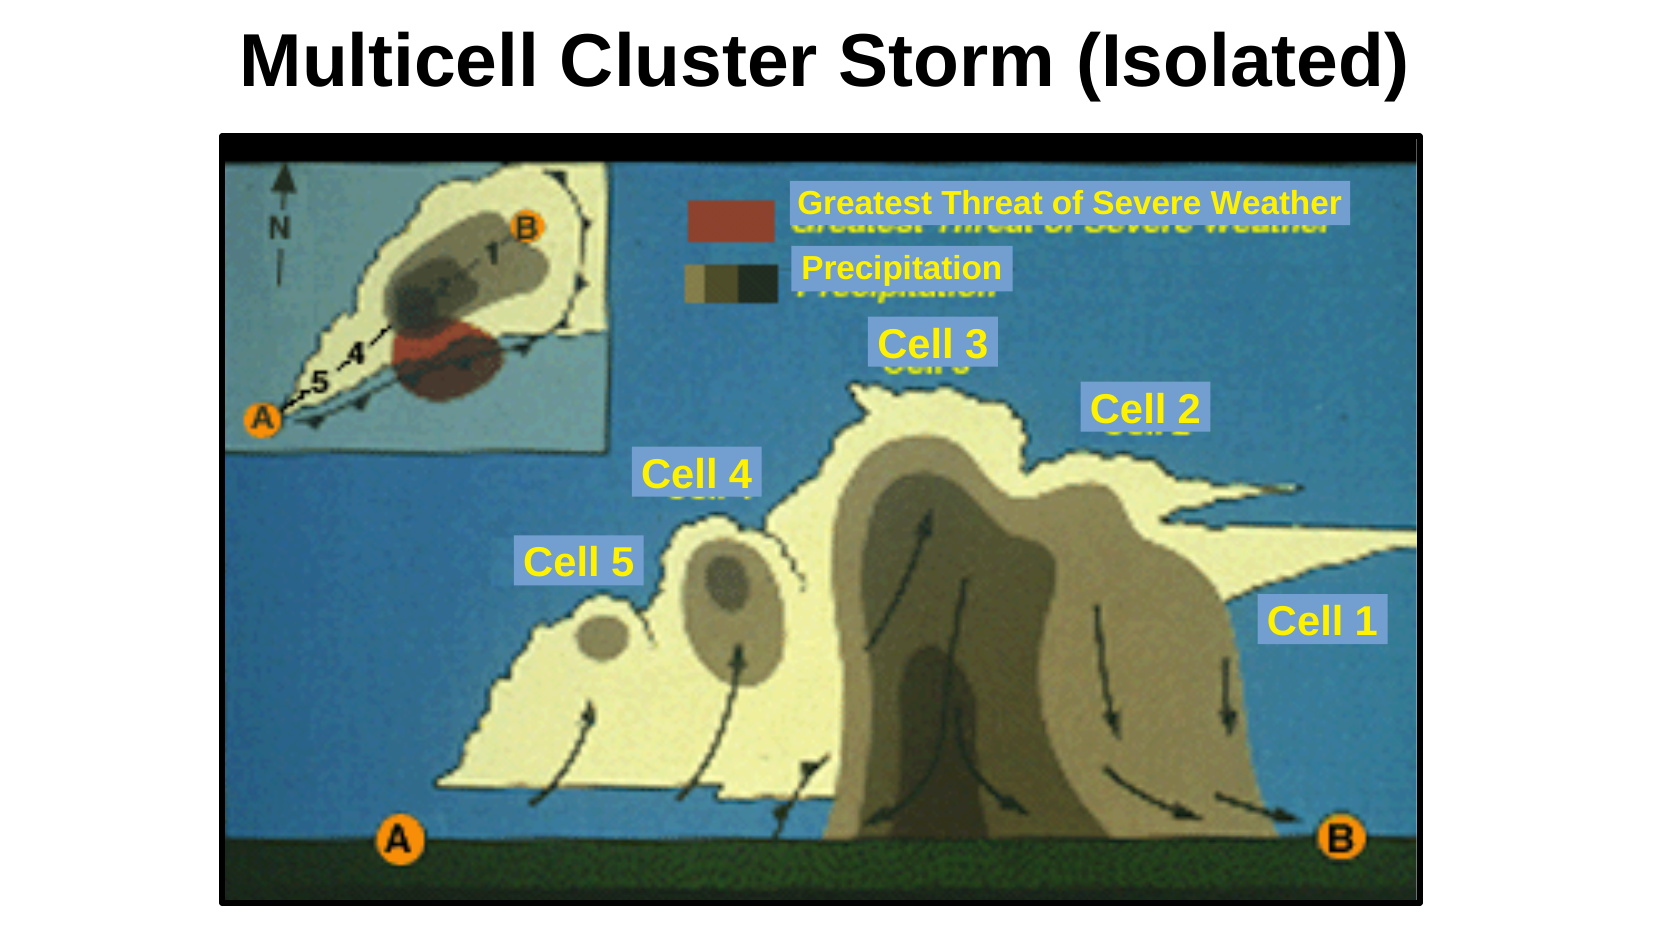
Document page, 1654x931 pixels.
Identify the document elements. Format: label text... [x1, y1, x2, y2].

text_box Cell 3 [867, 316, 998, 367]
text_box Cell 1 [1257, 594, 1388, 645]
text_box Cell 5 [513, 535, 644, 586]
title Multicell Cluster Storm (Isolated) [0, 5, 1654, 107]
picture [225, 139, 1417, 901]
text_box Cell 4 [631, 446, 762, 497]
text_box Cell 2 [1080, 381, 1211, 432]
text_box Greatest Threat of Severe Weather [789, 180, 1351, 226]
text_box Precipitation [791, 245, 1013, 292]
